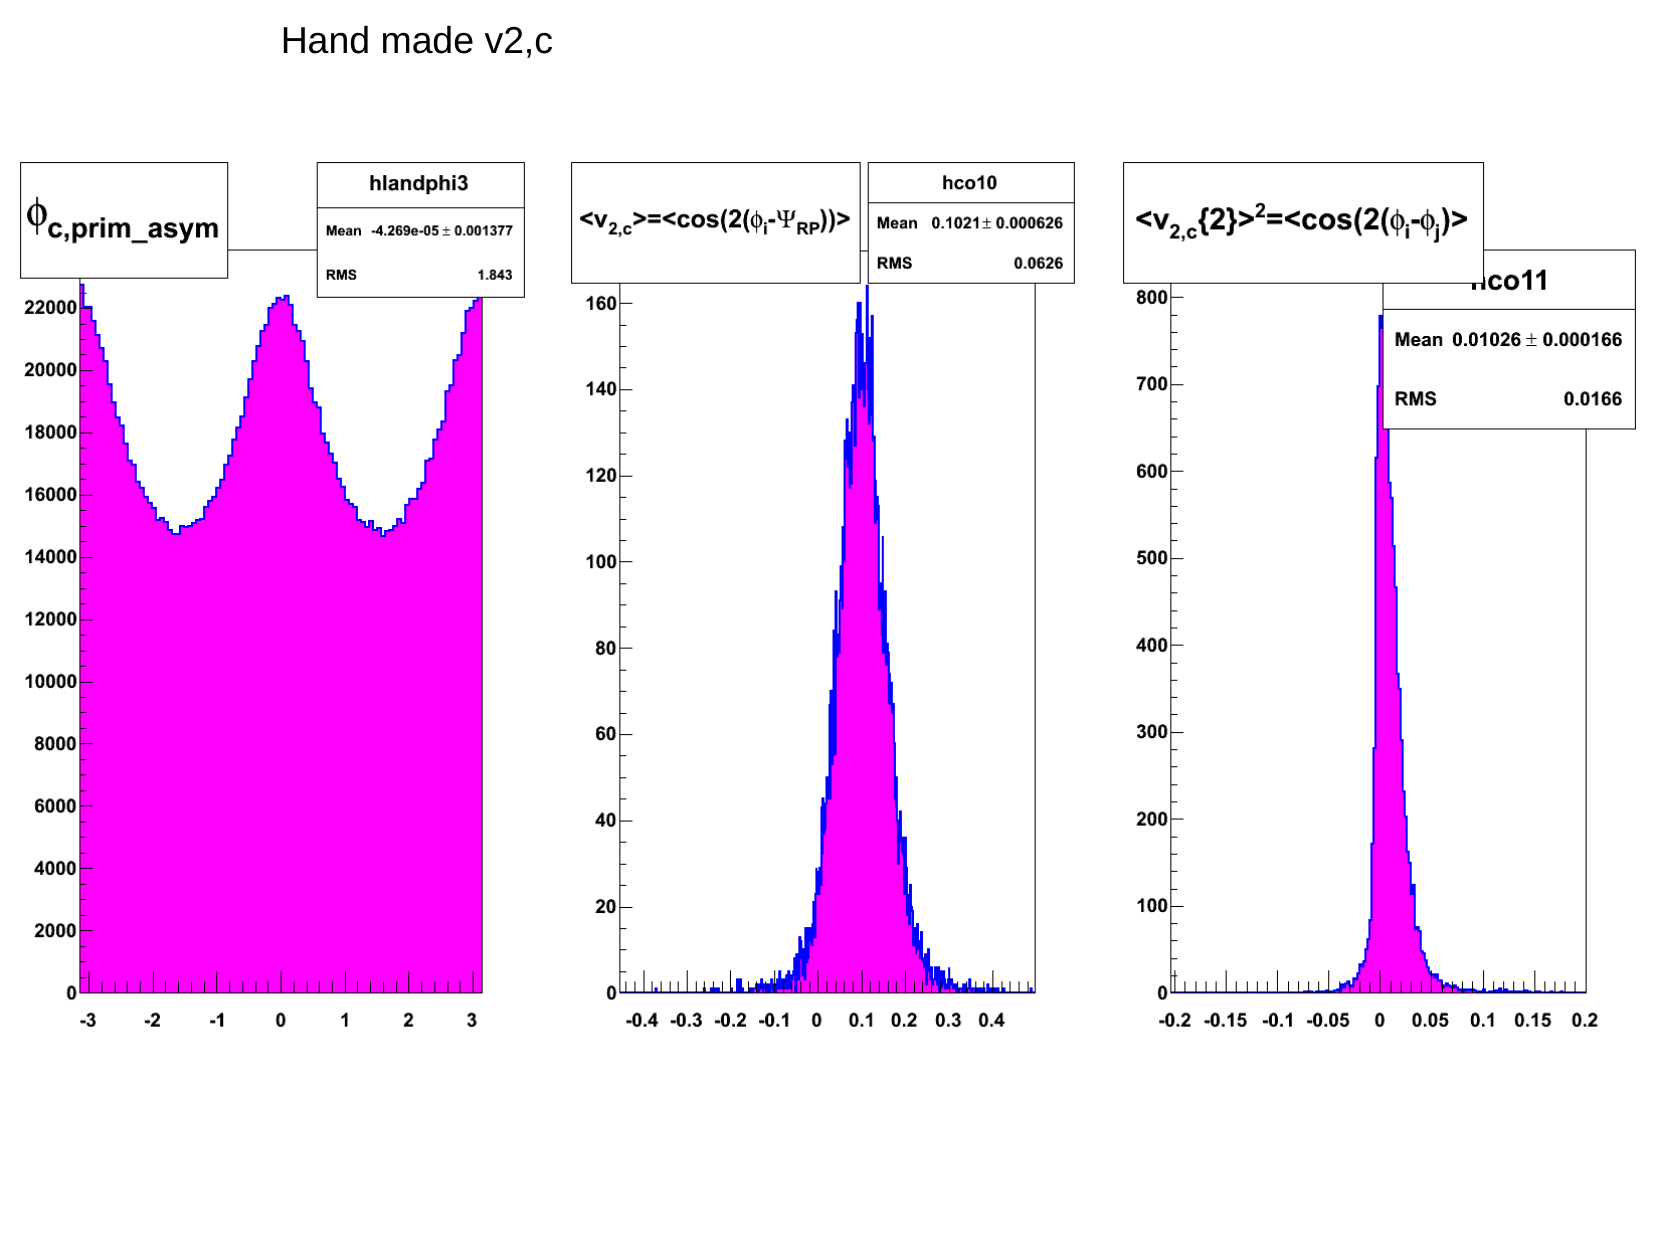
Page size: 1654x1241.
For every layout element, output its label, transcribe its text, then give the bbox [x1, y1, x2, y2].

picture [0, 149, 1654, 1097]
text_box Hand made v2,c [266, 12, 569, 70]
